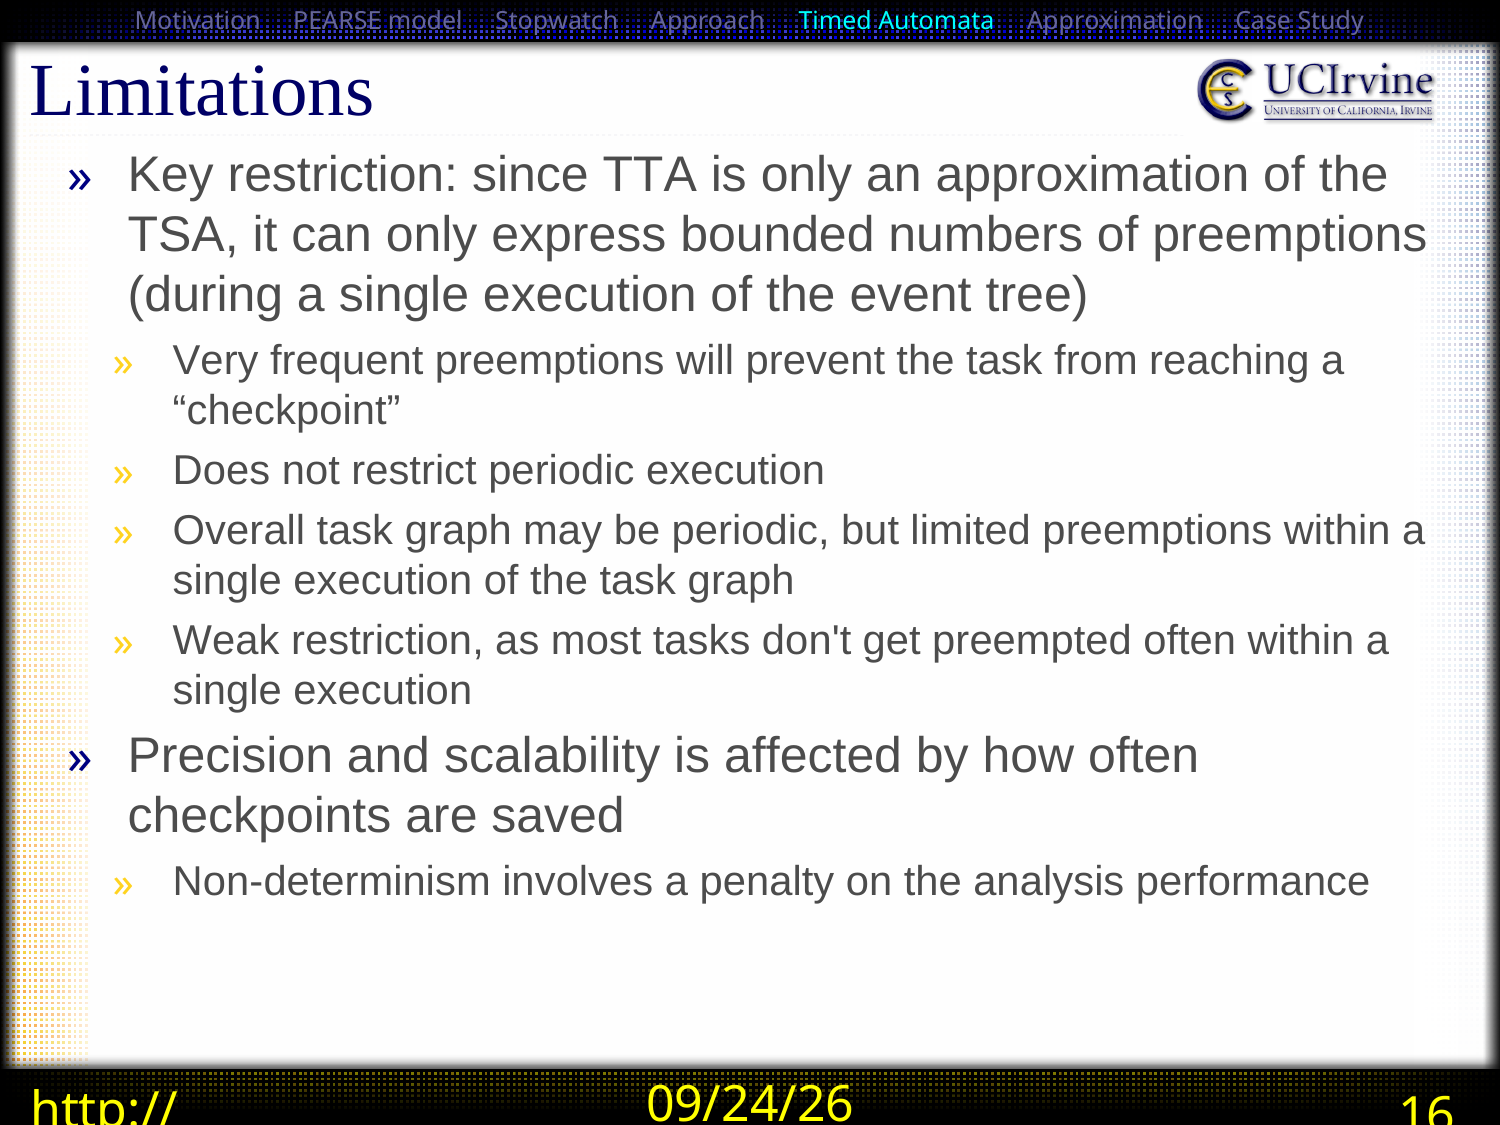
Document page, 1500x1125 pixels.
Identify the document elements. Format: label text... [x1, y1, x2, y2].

picture [105, 1103, 119, 1124]
list Key restriction: since TTA is only an approximation of the TSA, it can only express bounded numbers of preemptions (during a single execution of the event tree) Very frequent preemptions will prevent the task from reaching a “checkpoint” Does not restrict periodic execution Overall task graph may be periodic, but limited preemptions within a single execution of the task graph Weak restriction, as most tasks don't get preempted often within a single execution Precision and scalability is affected by how often checkpoints are saved Non-determinism involves a penalty on the analysis performance [52, 135, 1448, 1081]
title Limitations [15, 35, 1186, 145]
picture [1433, 1113, 1448, 1125]
picture [39, 1103, 53, 1125]
text_box Motivation PEARSE model Stopwatch Approach Timed Automata Approximation Case Study [14, 4, 1485, 35]
picture [0, 0, 1500, 1125]
